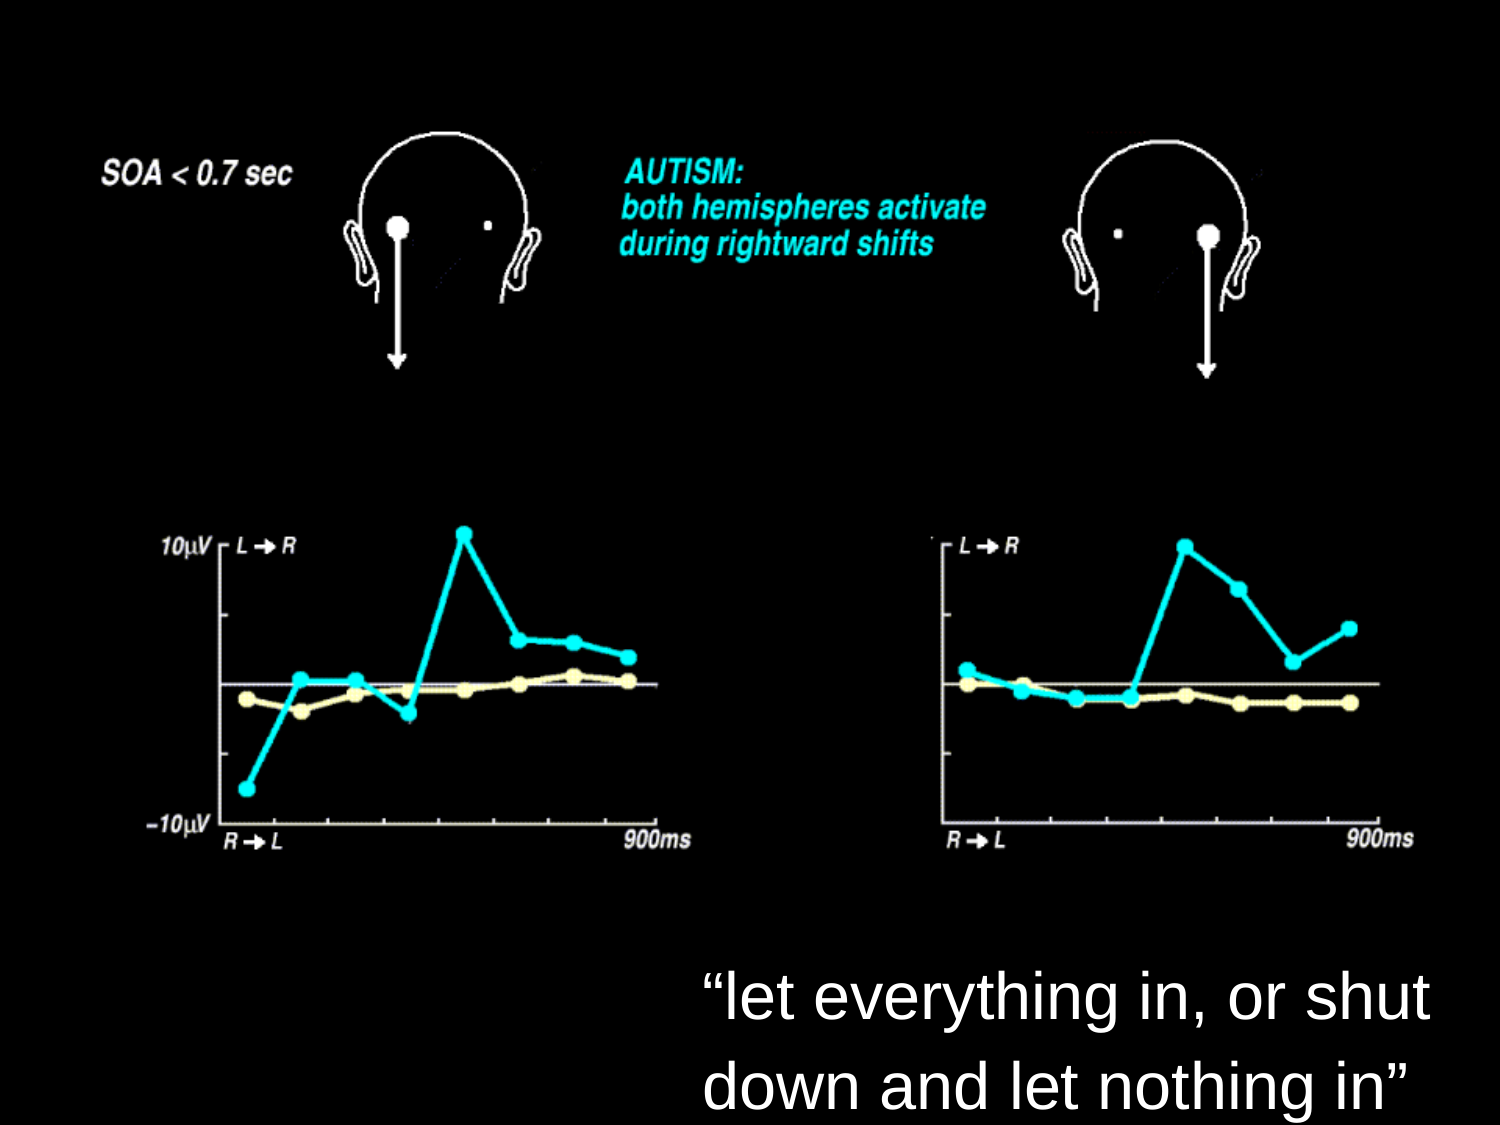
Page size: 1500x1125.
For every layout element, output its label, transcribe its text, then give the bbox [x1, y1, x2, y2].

title “let everything in, or shut down and let nothing in” [687, 952, 1500, 1116]
picture [0, 0, 1500, 1125]
